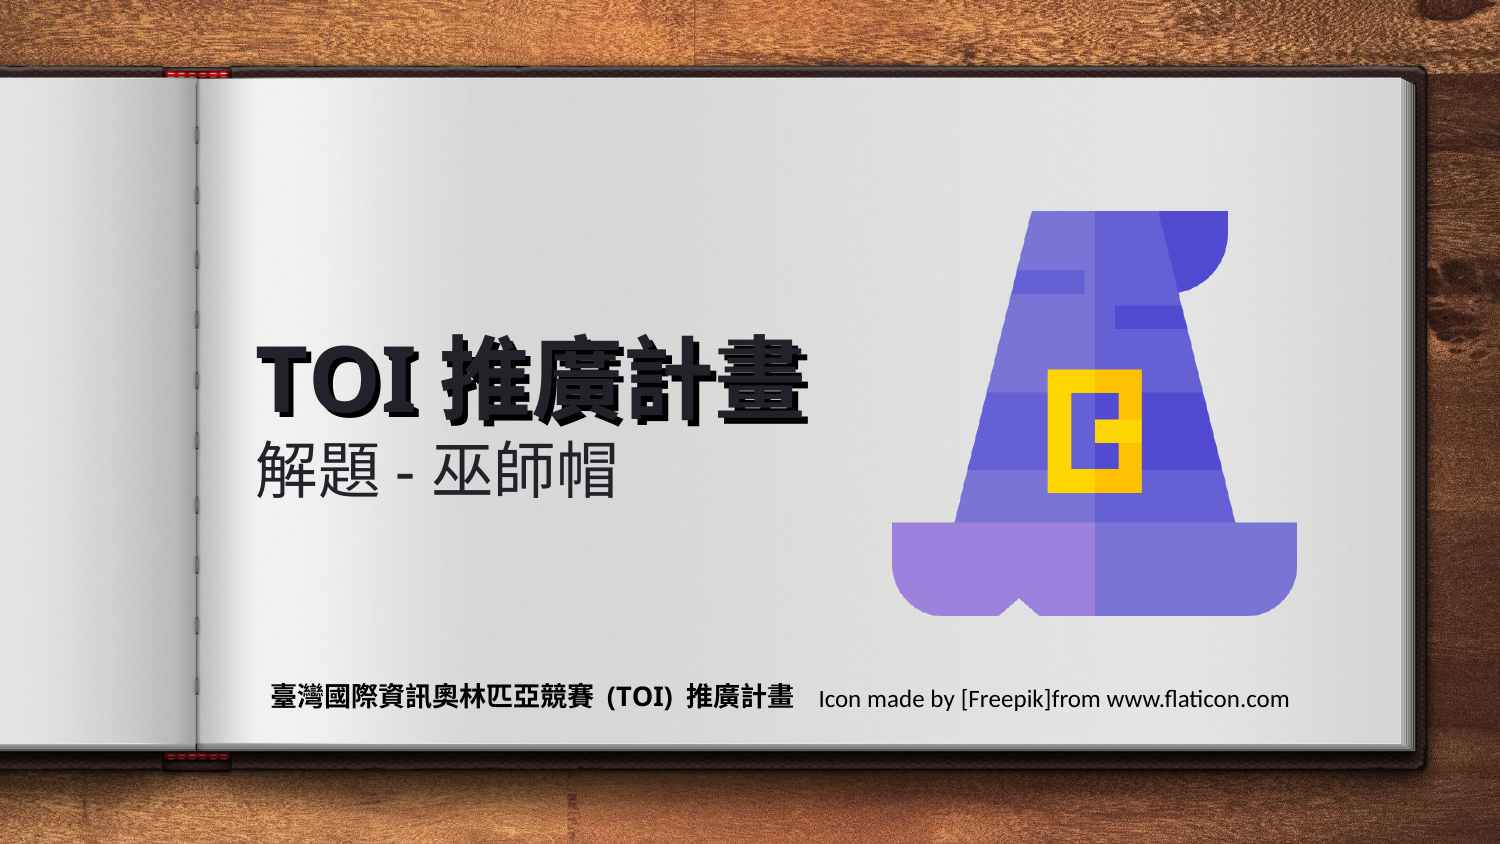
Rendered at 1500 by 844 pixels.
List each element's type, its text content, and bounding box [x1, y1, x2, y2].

text_box Icon made by [Freepik]from www.flaticon.com [804, 675, 1385, 720]
title TOI推廣計畫 解題-巫師帽 [240, 262, 892, 565]
picture [892, 212, 1297, 616]
